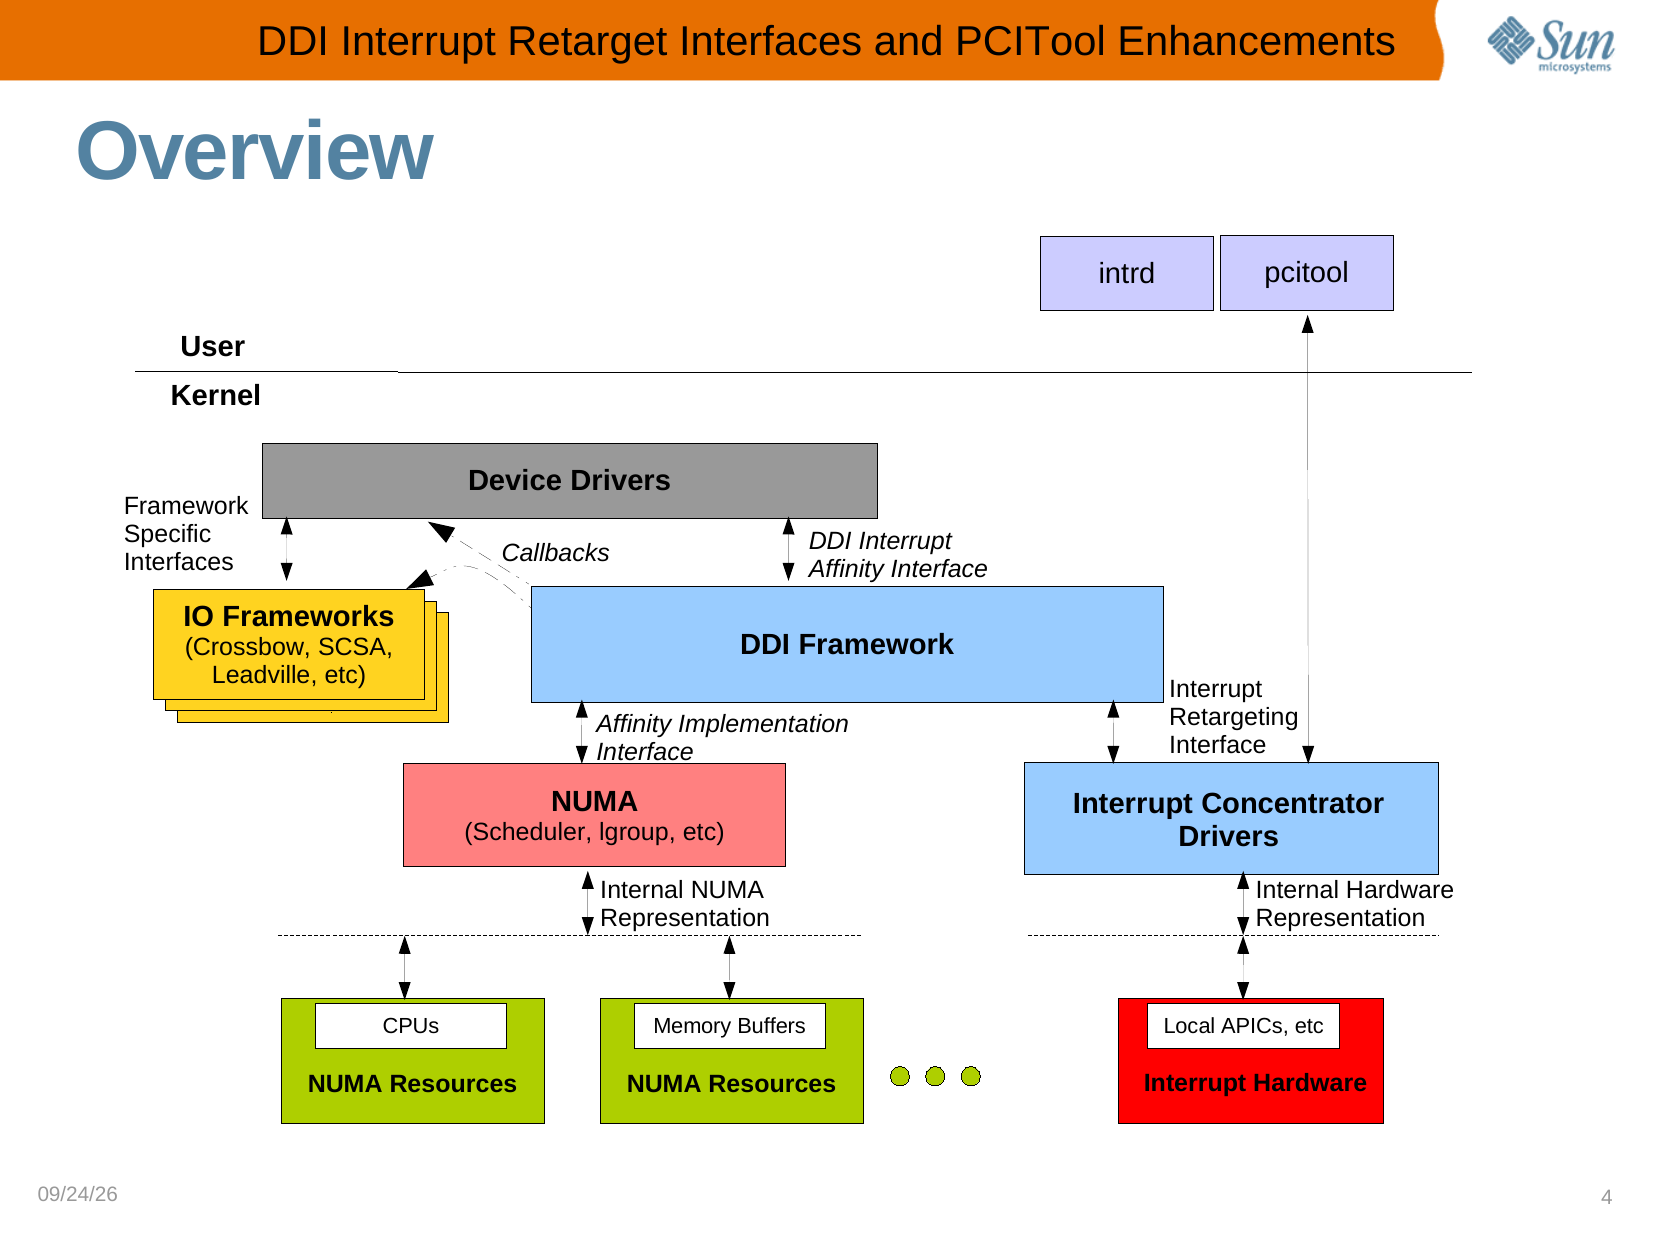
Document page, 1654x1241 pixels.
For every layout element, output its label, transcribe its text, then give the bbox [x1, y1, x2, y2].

text_box Interrupt Retargeting Interface [1154, 667, 1324, 766]
text_box NUMA Resources [281, 998, 545, 1124]
picture [0, 0, 1654, 83]
text_box CPUs [315, 1003, 507, 1049]
text_box pcitool [1220, 235, 1394, 311]
text_box [1118, 1105, 1384, 1124]
text_box Device Drivers [262, 443, 878, 519]
text_box NUMA (Scheduler, lgroup, etc) [403, 763, 786, 867]
text_box Local APICs, etc [1147, 1003, 1340, 1049]
text_box [890, 1066, 910, 1086]
text_box Internal NUMA Representation [585, 868, 794, 940]
text_box Callbacks [486, 531, 626, 575]
text_box [961, 1066, 981, 1086]
text_box Affinity Implementation Interface [581, 702, 865, 774]
text_box DDI Interrupt Affinity Interface [794, 519, 1020, 586]
text_box [1118, 998, 1384, 1061]
text_box Framework Specific Interfaces [109, 484, 266, 583]
text_box Interrupt Hardware [1115, 1061, 1397, 1105]
text_box [165, 601, 449, 723]
text_box NUMA Resources [600, 998, 864, 1124]
text_box IO Frameworks (Crossbow, SCSA, Leadville, etc) [153, 589, 425, 700]
text_box [1024, 762, 1439, 875]
text_box User [165, 322, 274, 371]
text_box Kernel [155, 371, 277, 420]
text_box Memory Buffers [634, 1003, 826, 1049]
text_box Internal Hardware Representation [1240, 868, 1470, 940]
title Overview [75, 112, 1577, 206]
text_box intrd [1040, 236, 1214, 311]
text_box Interrupt Concentrator Drivers [1050, 779, 1408, 862]
text_box [925, 1066, 945, 1086]
text_box DDI Framework [531, 586, 1164, 703]
